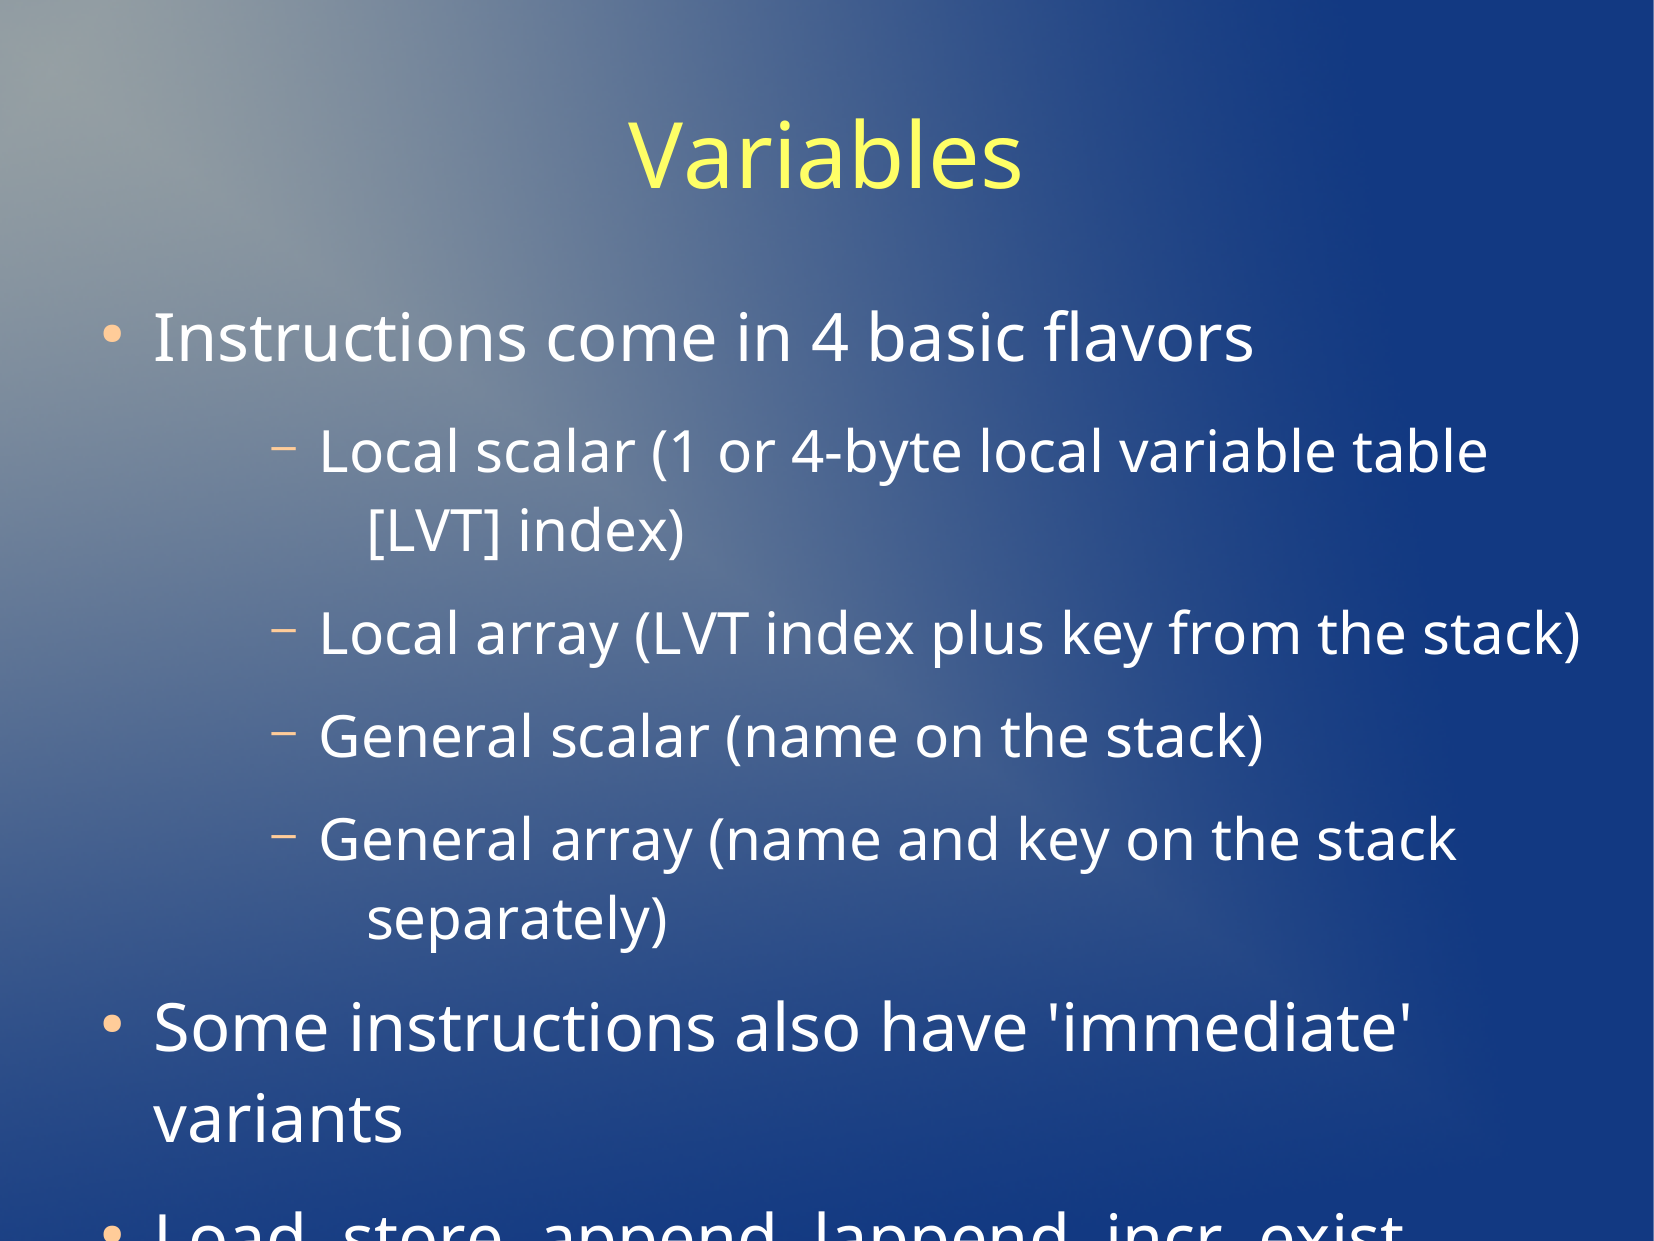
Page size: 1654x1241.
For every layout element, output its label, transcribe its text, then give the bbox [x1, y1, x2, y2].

list Instructions come in 4 basic flavors Local scalar (1 or 4-byte local variable table [LVT] index) Local array (LVT index plus key from the stack) General scalar (name on the stack) General array (name and key on the stack separately) Some instructions also have 'immediate' variants Load, store, append, lappend, incr, exist, unset Upvar, nsupvar, variable Assembler manages LVT [82, 290, 1613, 1187]
picture [588, 1231, 607, 1241]
picture [999, 1231, 1017, 1241]
picture [0, 0, 1654, 1241]
picture [668, 1230, 686, 1241]
picture [1268, 1230, 1286, 1241]
picture [276, 1230, 295, 1241]
title Variables [82, 49, 1571, 257]
picture [960, 1230, 978, 1241]
picture [921, 1231, 940, 1241]
picture [880, 1231, 899, 1241]
picture [476, 1230, 494, 1241]
picture [629, 1231, 648, 1241]
picture [747, 1230, 766, 1241]
picture [1039, 1230, 1058, 1241]
picture [708, 1231, 726, 1241]
picture [1134, 1231, 1152, 1241]
picture [198, 1231, 218, 1241]
picture [408, 1231, 428, 1241]
